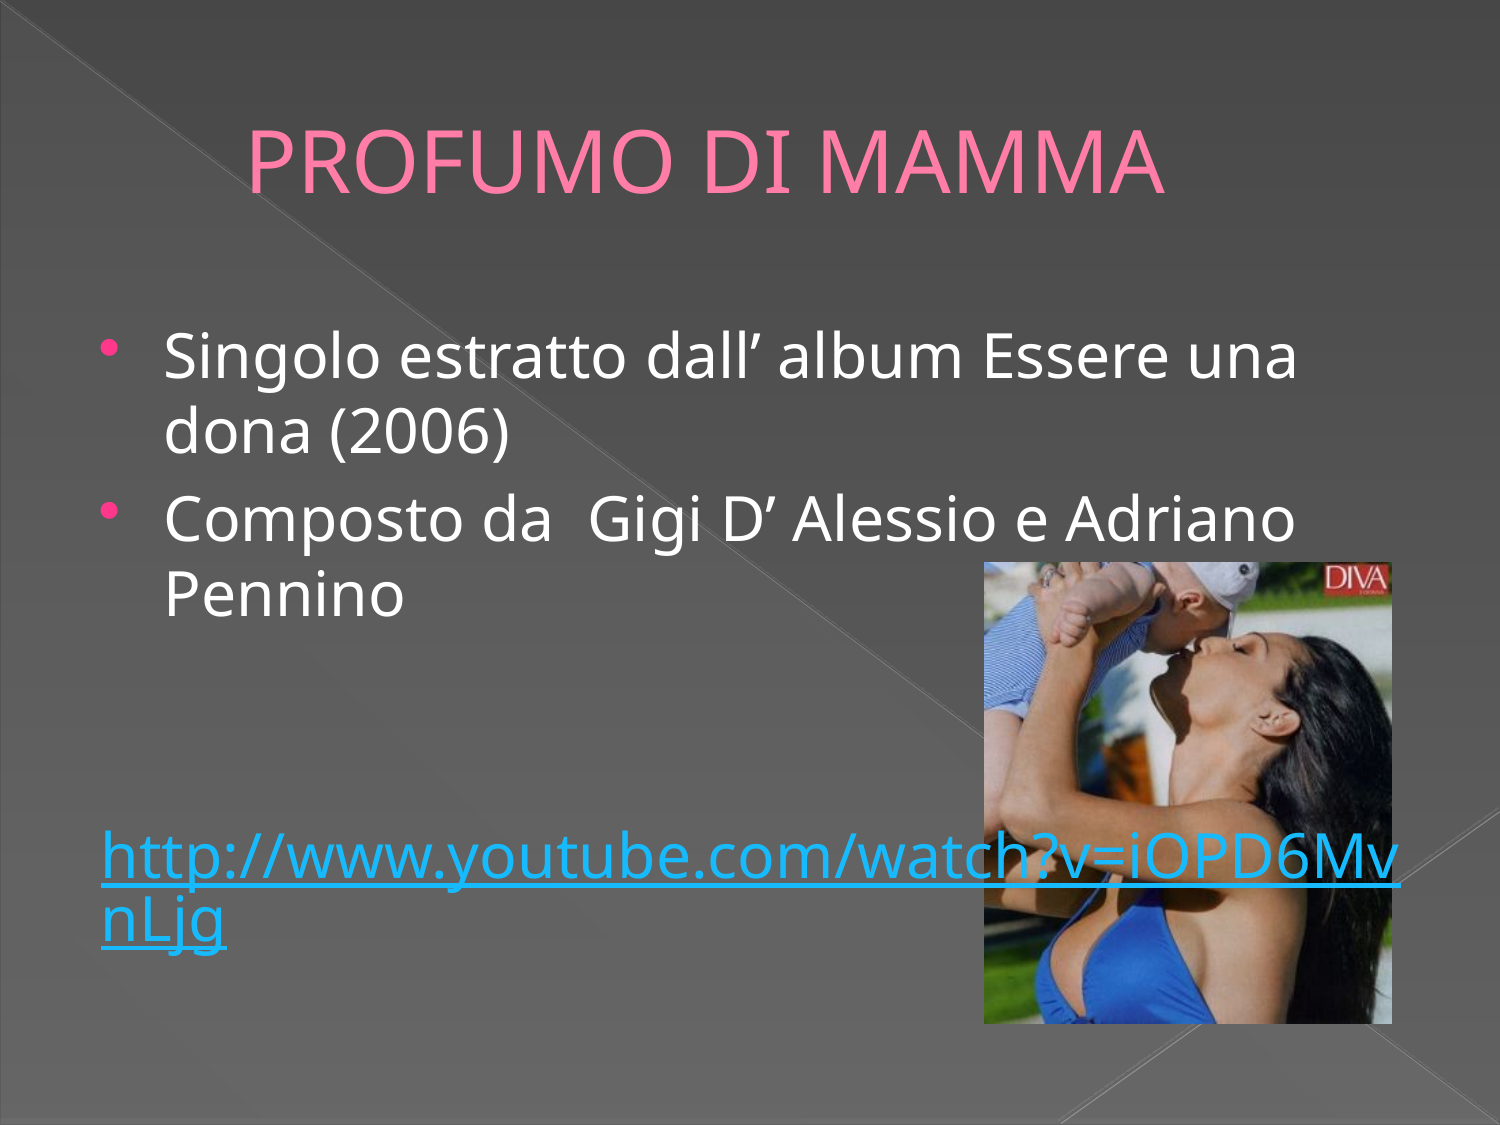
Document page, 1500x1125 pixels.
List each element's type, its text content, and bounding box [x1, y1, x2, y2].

title PROFUMO DI MAMMA [75, 43, 1425, 274]
list Singolo estratto dall’ album Essere una dona (2006) Composto da Gigi D’ Alessio e Adriano Pennino http://www.youtube.com/watch?v=iOPD6MvnLjg [75, 308, 1425, 1059]
